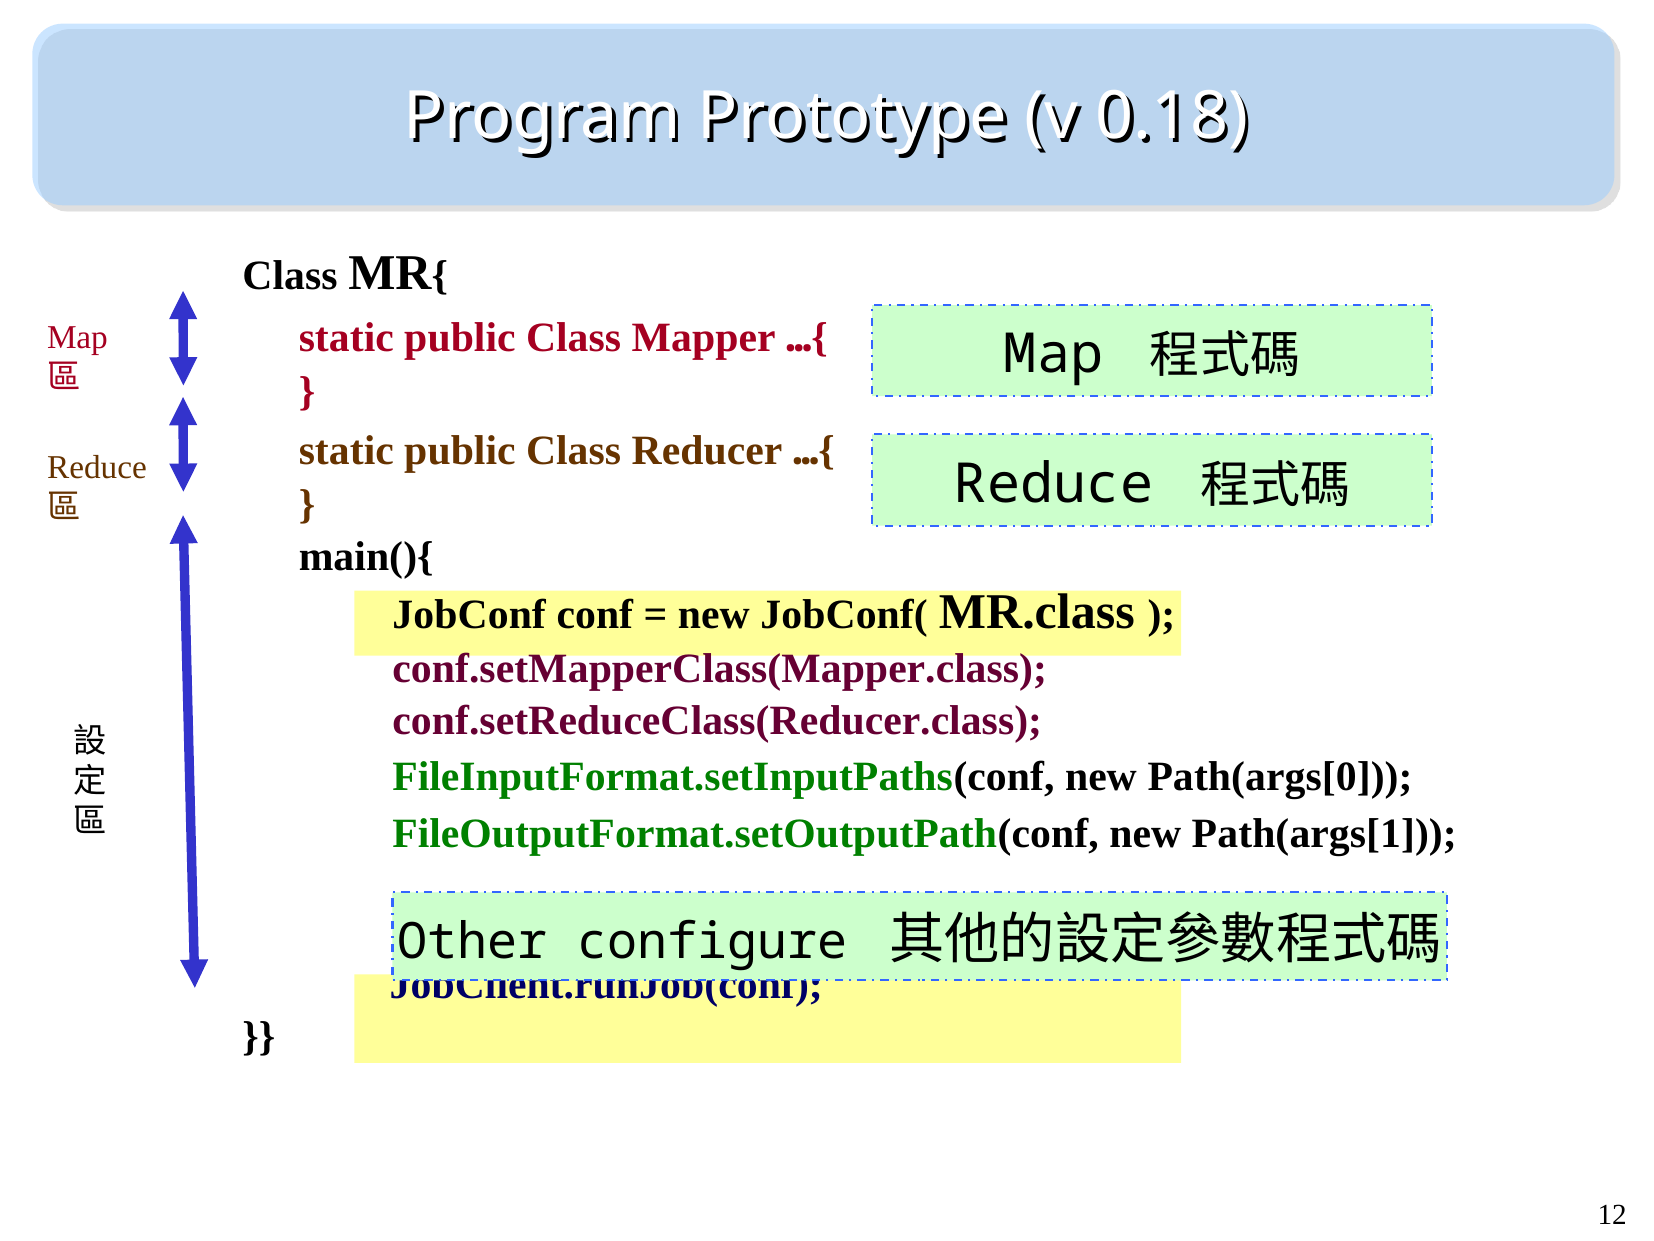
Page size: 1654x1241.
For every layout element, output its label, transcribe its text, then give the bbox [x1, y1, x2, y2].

list Class MR{ static public Class Mapper …{ } static public Class Reducer …{ } main(){ JobConf conf = new JobConf( MR.class ); conf.setMapperClass(Mapper.class); conf.setReduceClass(Reducer.class); FileInputFormat.setInputPaths(conf, new Path(args[0])); FileOutputFormat.setOutputPath(conf, new Path(args[1])); JobClient.runJob(conf); }} [227, 242, 1654, 1206]
text_box 設定區 [58, 711, 124, 847]
text_box Reduce 程式碼 [872, 434, 1432, 526]
text_box [32, 23, 1615, 206]
text_box Map 區 [32, 307, 137, 403]
text_box Map 程式碼 [872, 305, 1432, 397]
title Program Prototype (v 0.18) [123, 34, 1530, 191]
text_box Reduce 區 [32, 437, 202, 534]
text_box Other configure 其他的設定參數程式碼 [392, 892, 1447, 981]
